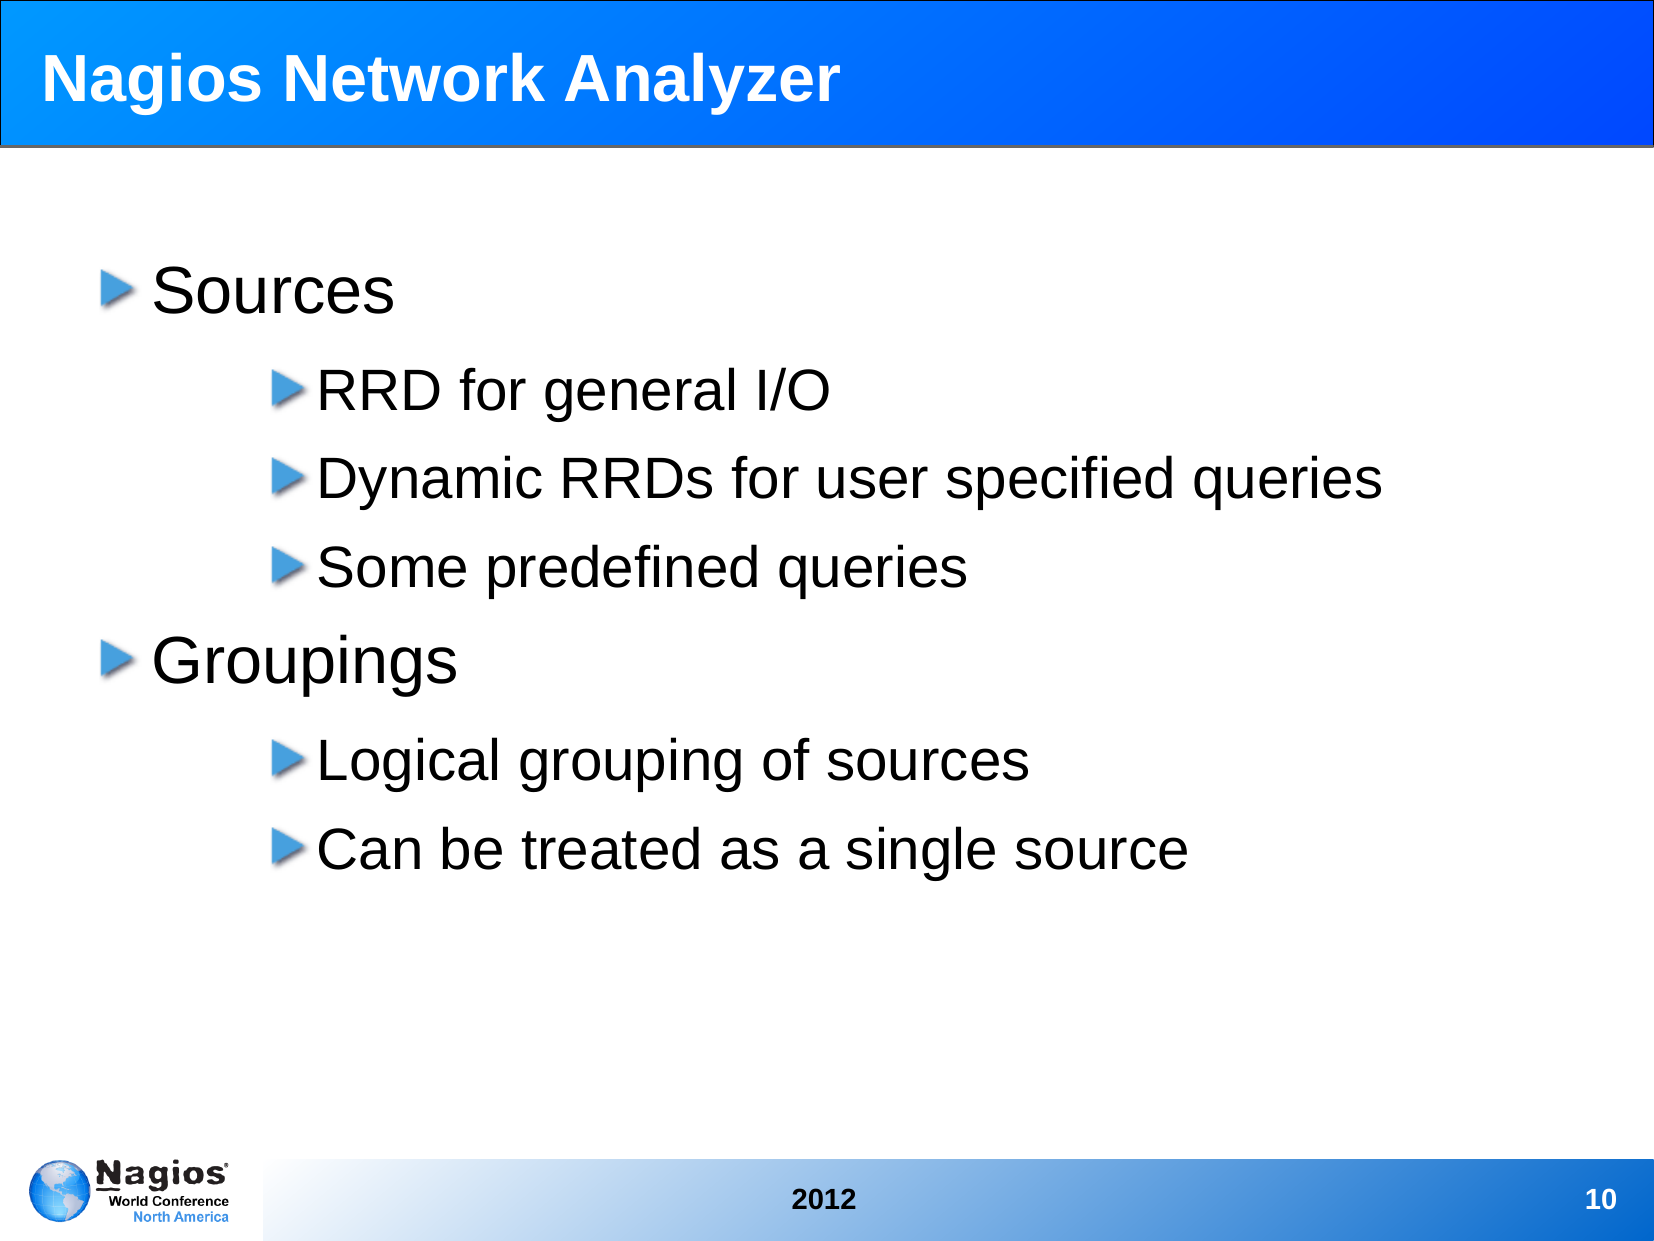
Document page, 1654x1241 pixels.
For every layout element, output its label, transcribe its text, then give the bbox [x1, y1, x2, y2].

title Nagios Network Analyzer [41, 36, 1248, 120]
picture [29, 1159, 229, 1235]
list Sources RRD for general I/O Dynamic RRDs for user specified queries Some predefined queries Groupings Logical grouping of sources Can be treated as a single source [80, 253, 1569, 1058]
